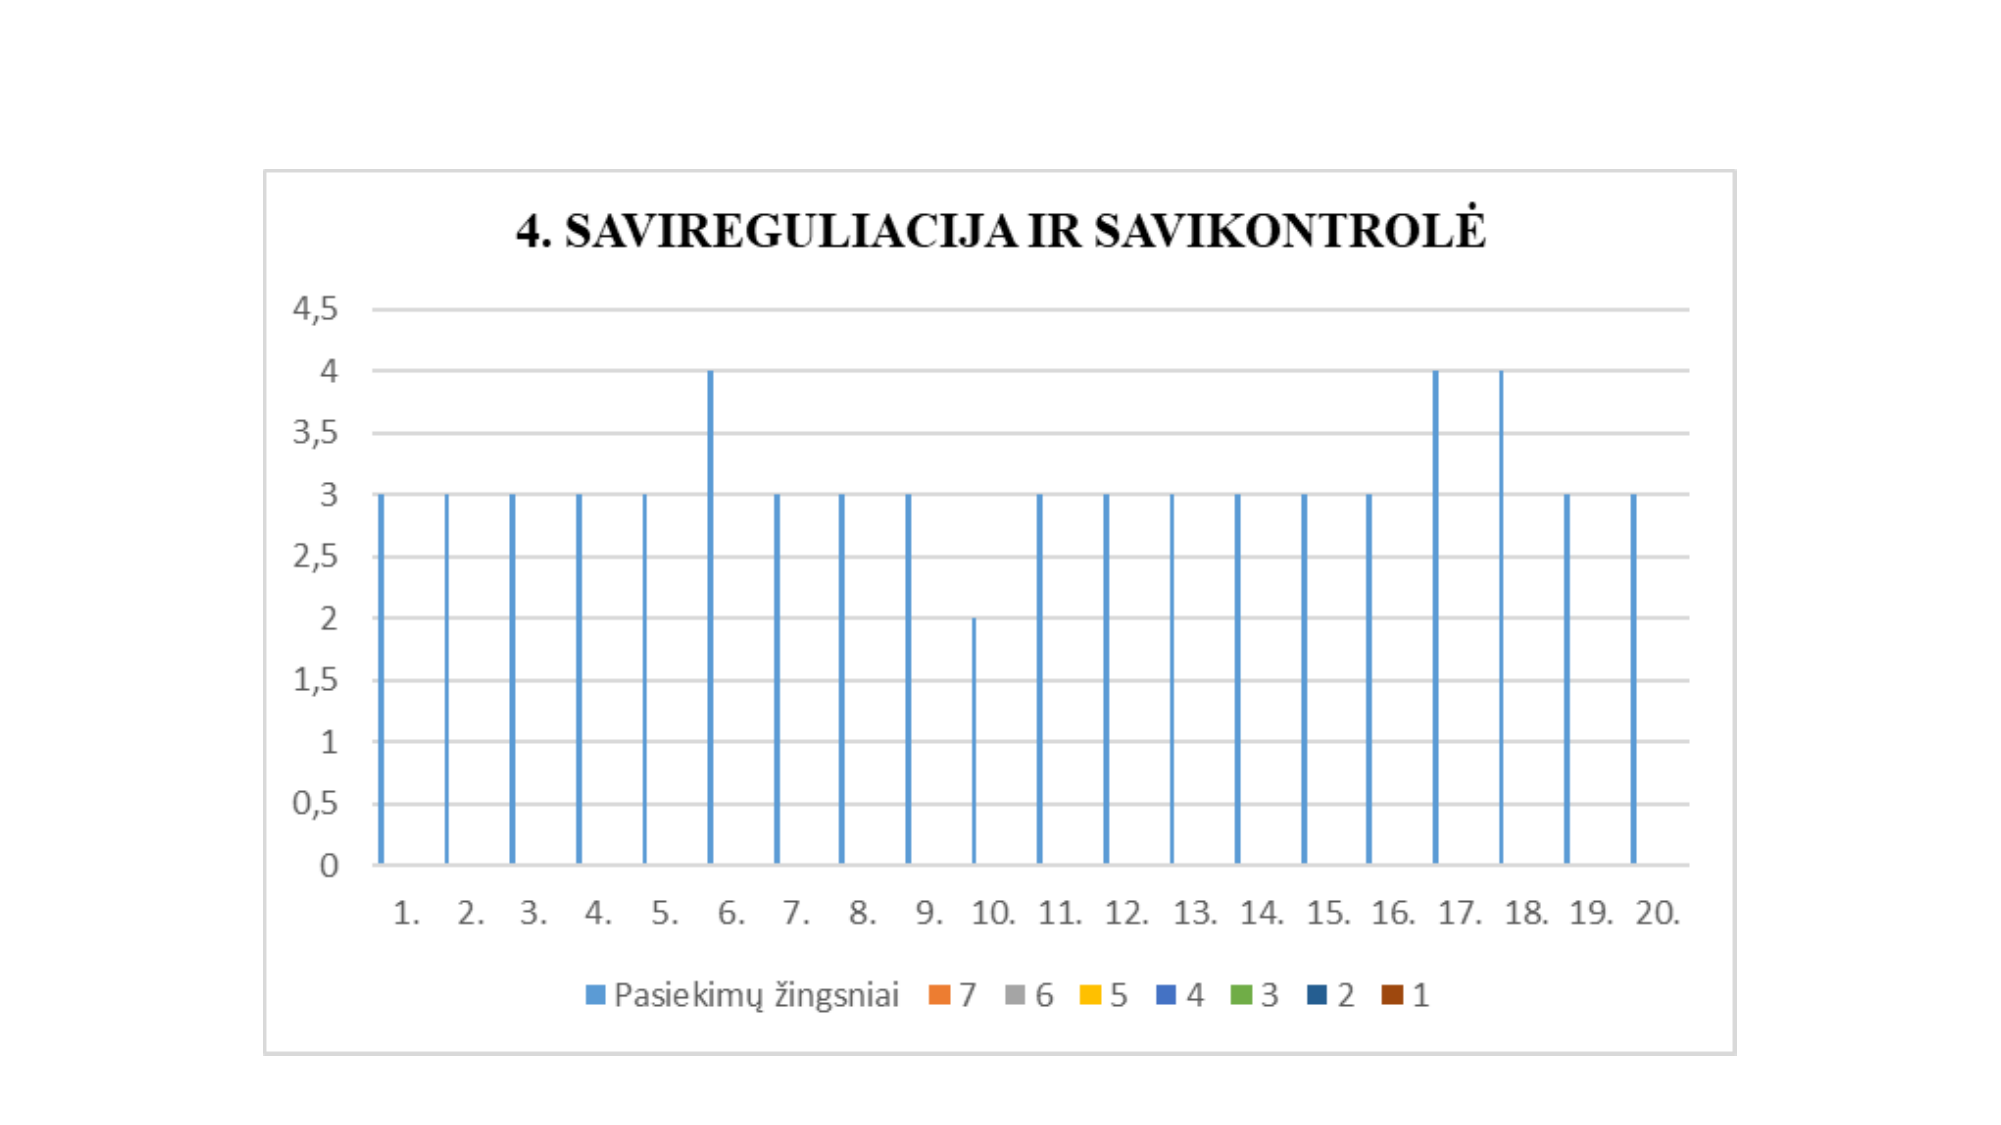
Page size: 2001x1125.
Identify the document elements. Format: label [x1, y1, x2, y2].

picture [263, 170, 1737, 1056]
